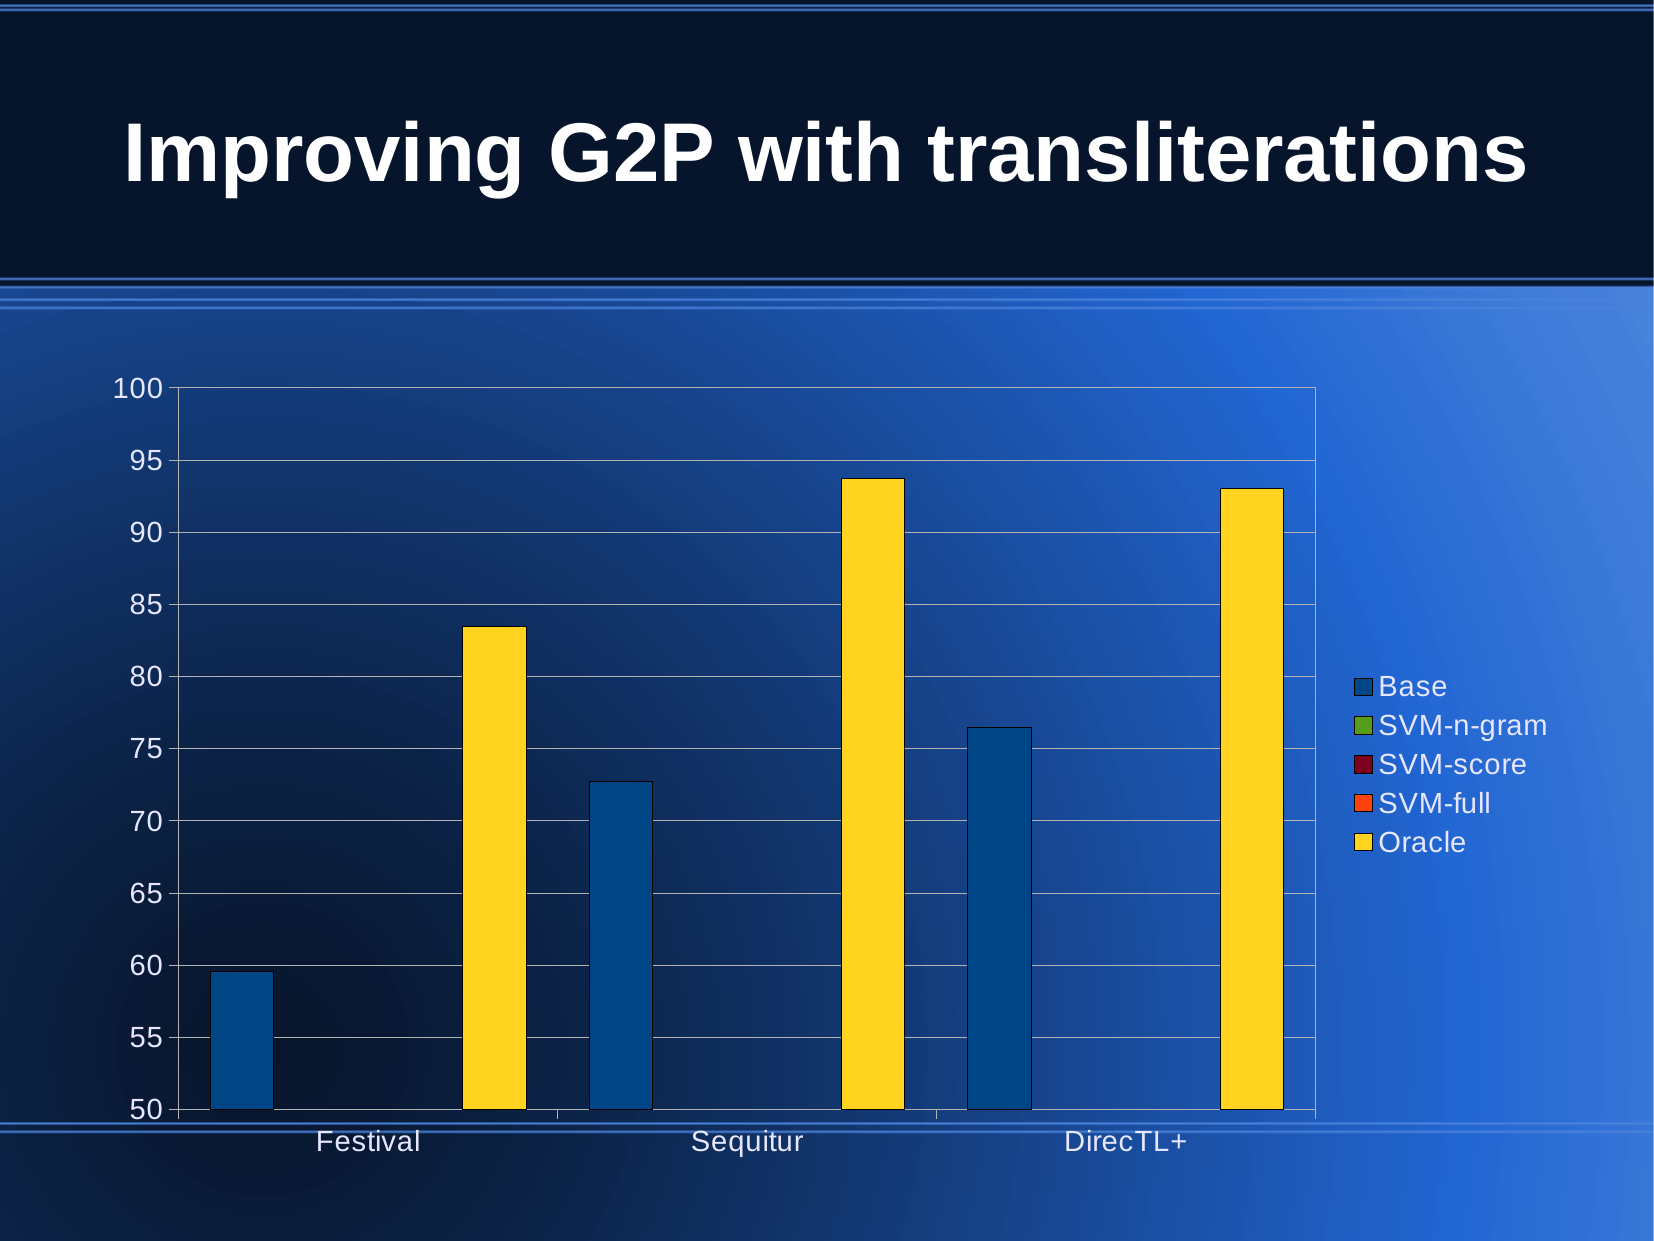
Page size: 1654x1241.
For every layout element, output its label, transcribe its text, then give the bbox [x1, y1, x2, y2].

picture [0, 0, 1654, 1241]
chart [82, 355, 1571, 1174]
title Improving G2P with transliterations [82, 49, 1571, 257]
